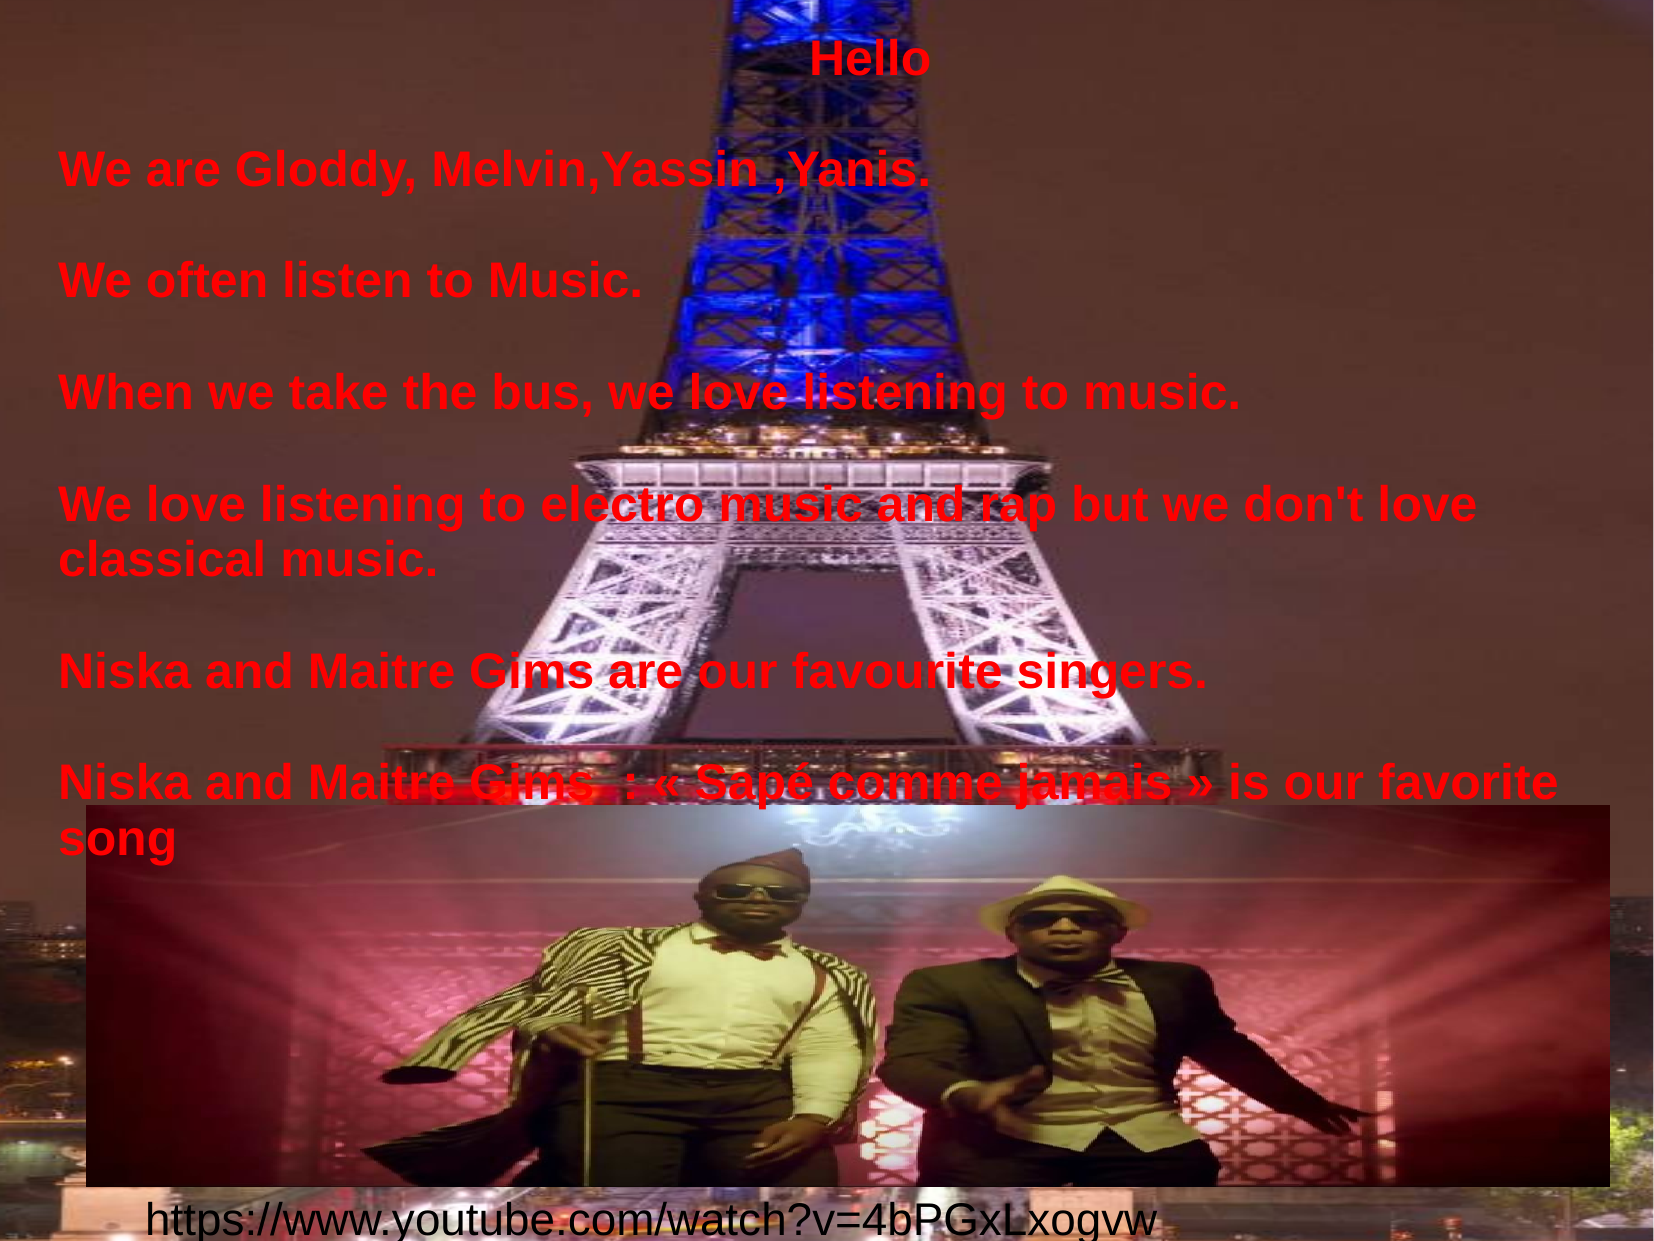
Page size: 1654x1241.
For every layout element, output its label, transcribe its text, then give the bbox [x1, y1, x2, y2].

picture [0, 0, 1654, 1241]
text_box Hello We are Gloddy, Melvin,Yassin ,Yanis. We often listen to Music. When we take the bus, we love listening to music. We love listening to electro music and rap but we don't love classical music. Niska and Maitre Gims are our favourite singers. Niska and Maitre Gims : « Sapé comme jamais » is our favorite song [43, 22, 1654, 1165]
text_box https://www.youtube.com/watch?v=4bPGxLxogvw [130, 1186, 1611, 1241]
